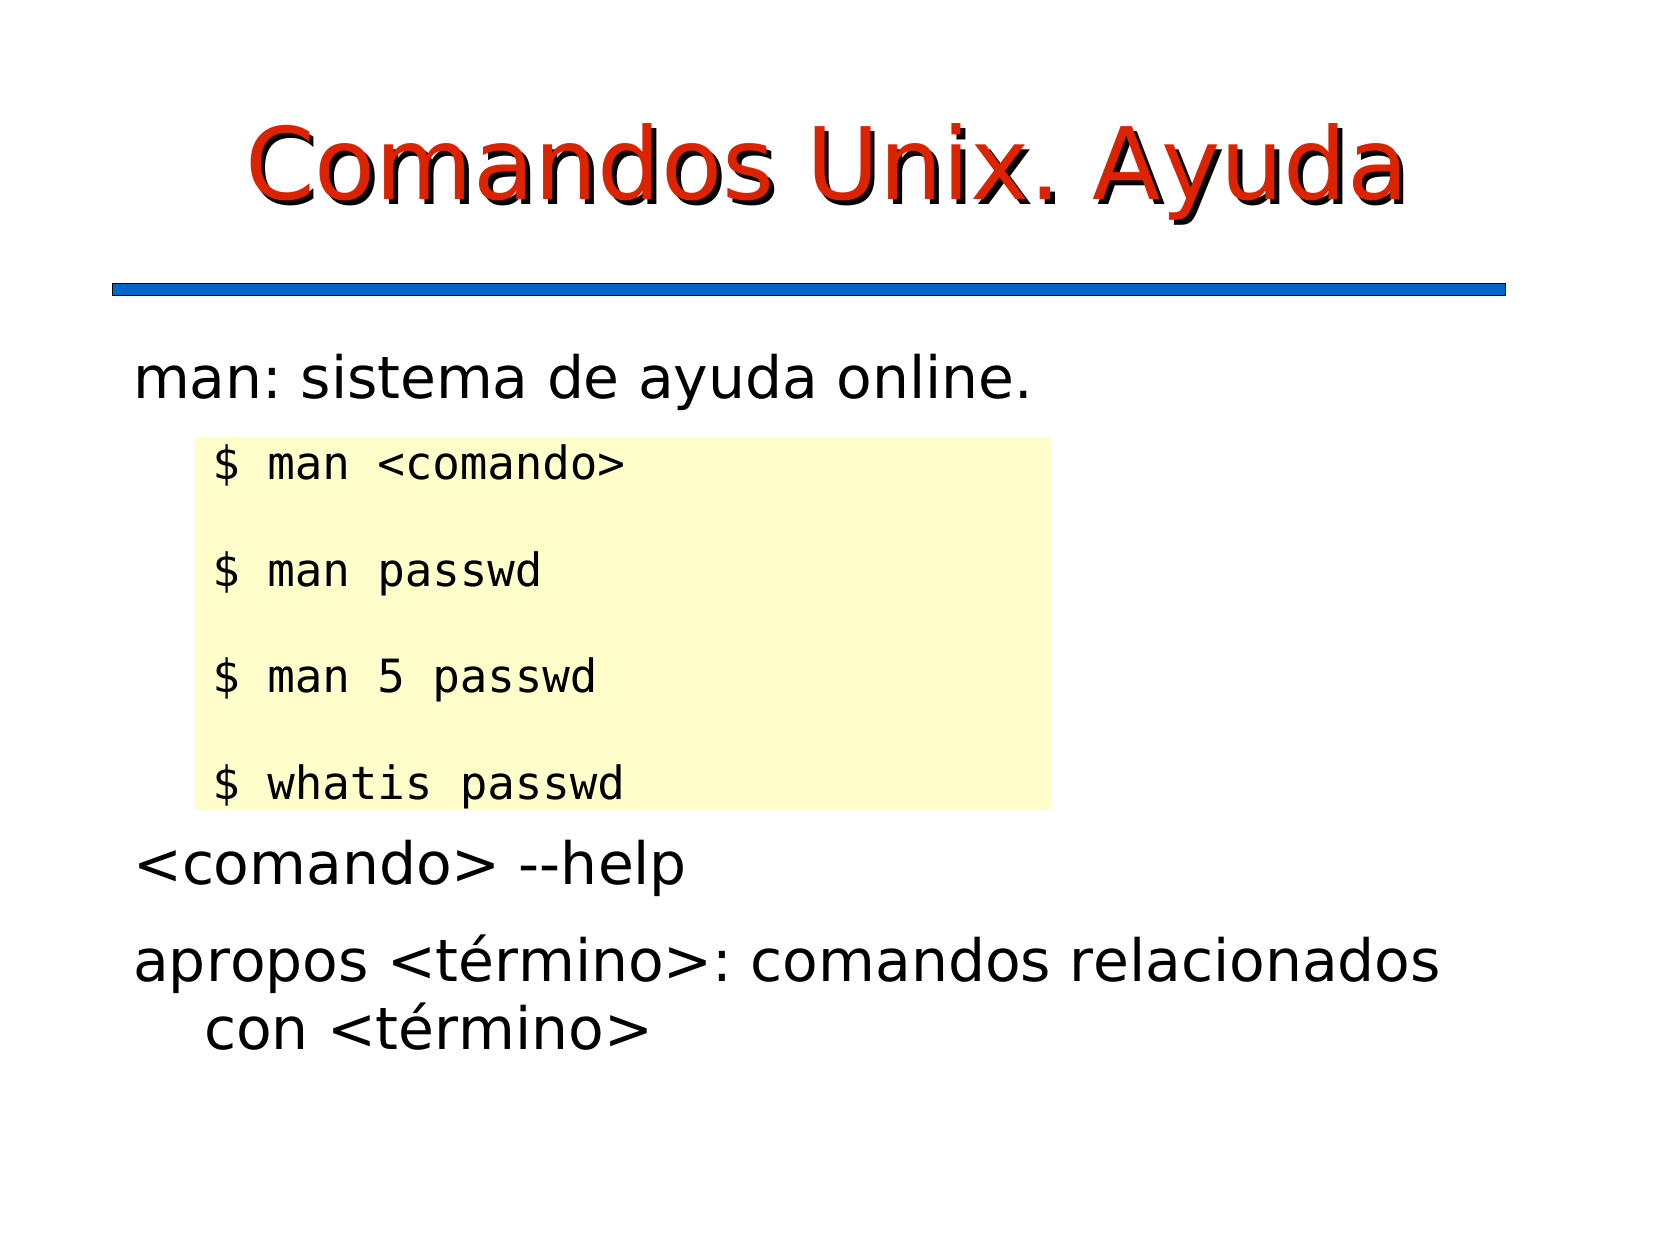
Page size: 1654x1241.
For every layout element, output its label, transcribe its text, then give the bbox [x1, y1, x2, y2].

list man: sistema de ayuda online. <comando> --help apropos <término>: comandos relacionados con <término> [121, 344, 1534, 1127]
title Comandos Unix. Ayuda [121, 61, 1534, 269]
text_box $ man <comando> $ man passwd $ man 5 passwd $ whatis passwd [194, 437, 1052, 810]
